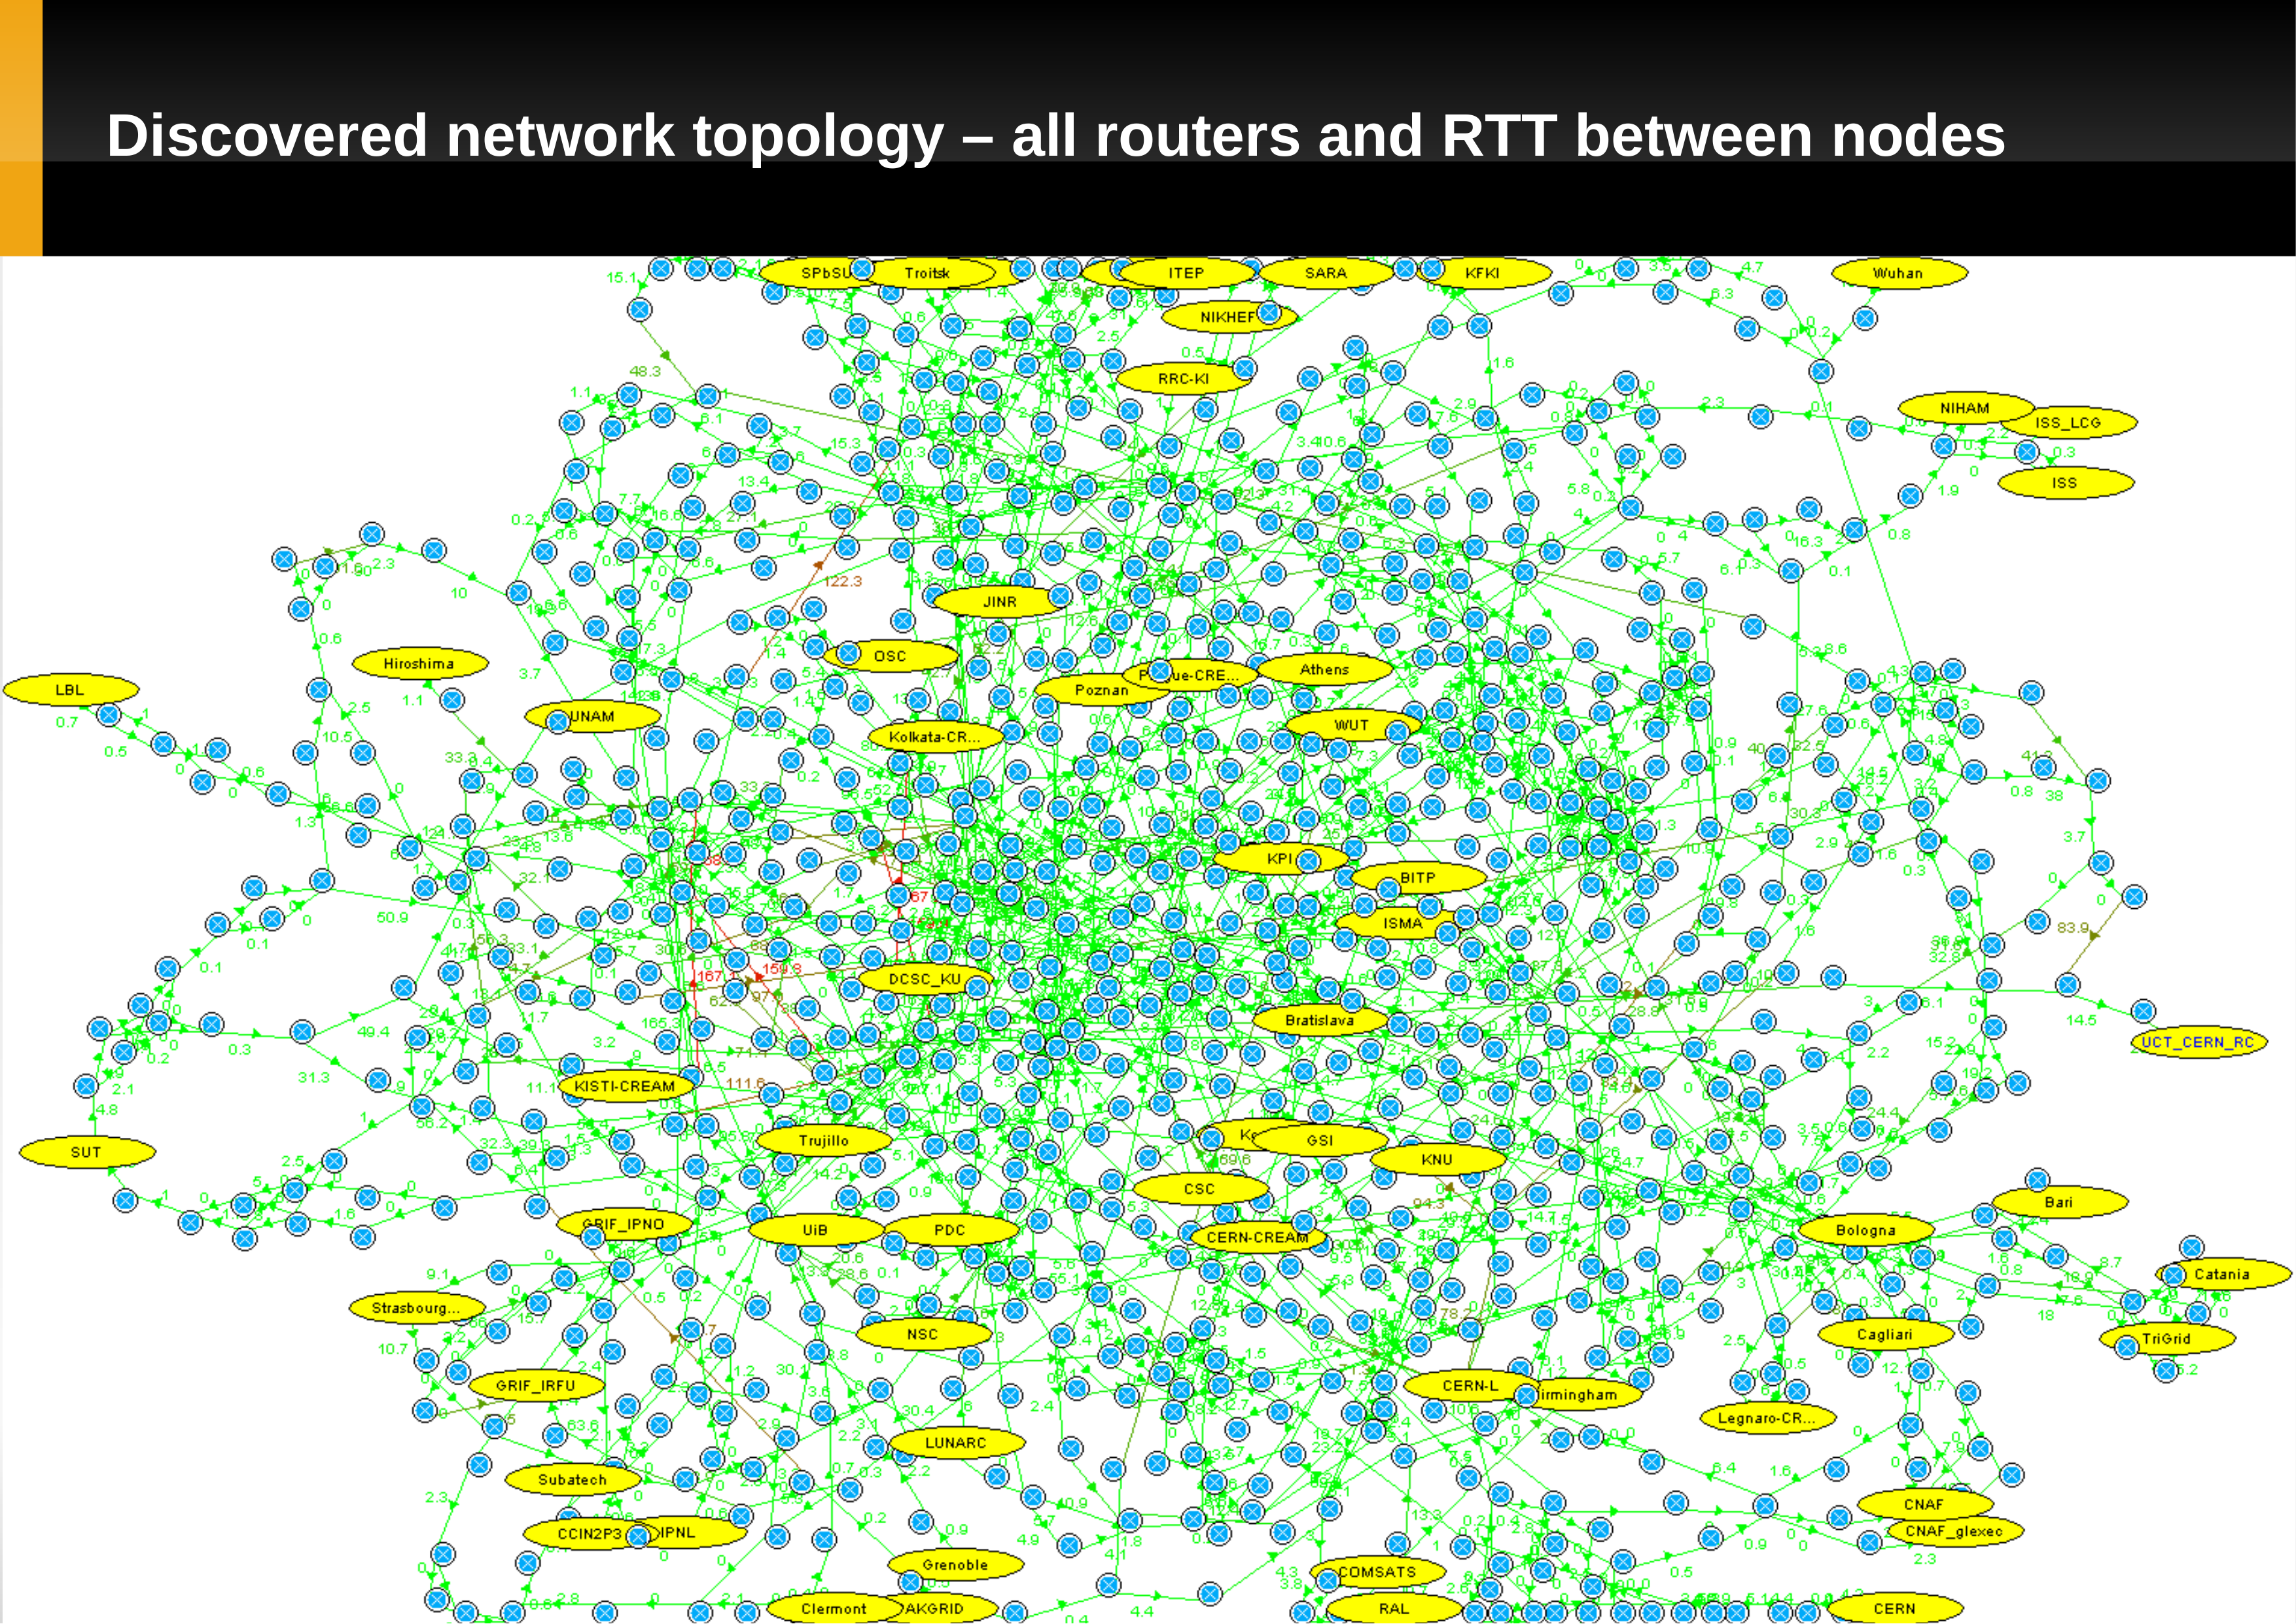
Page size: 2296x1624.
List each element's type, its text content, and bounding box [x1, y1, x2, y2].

title Discovered network topology – all routers and RTT between nodes [106, 9, 2296, 256]
picture [0, 0, 2296, 1623]
